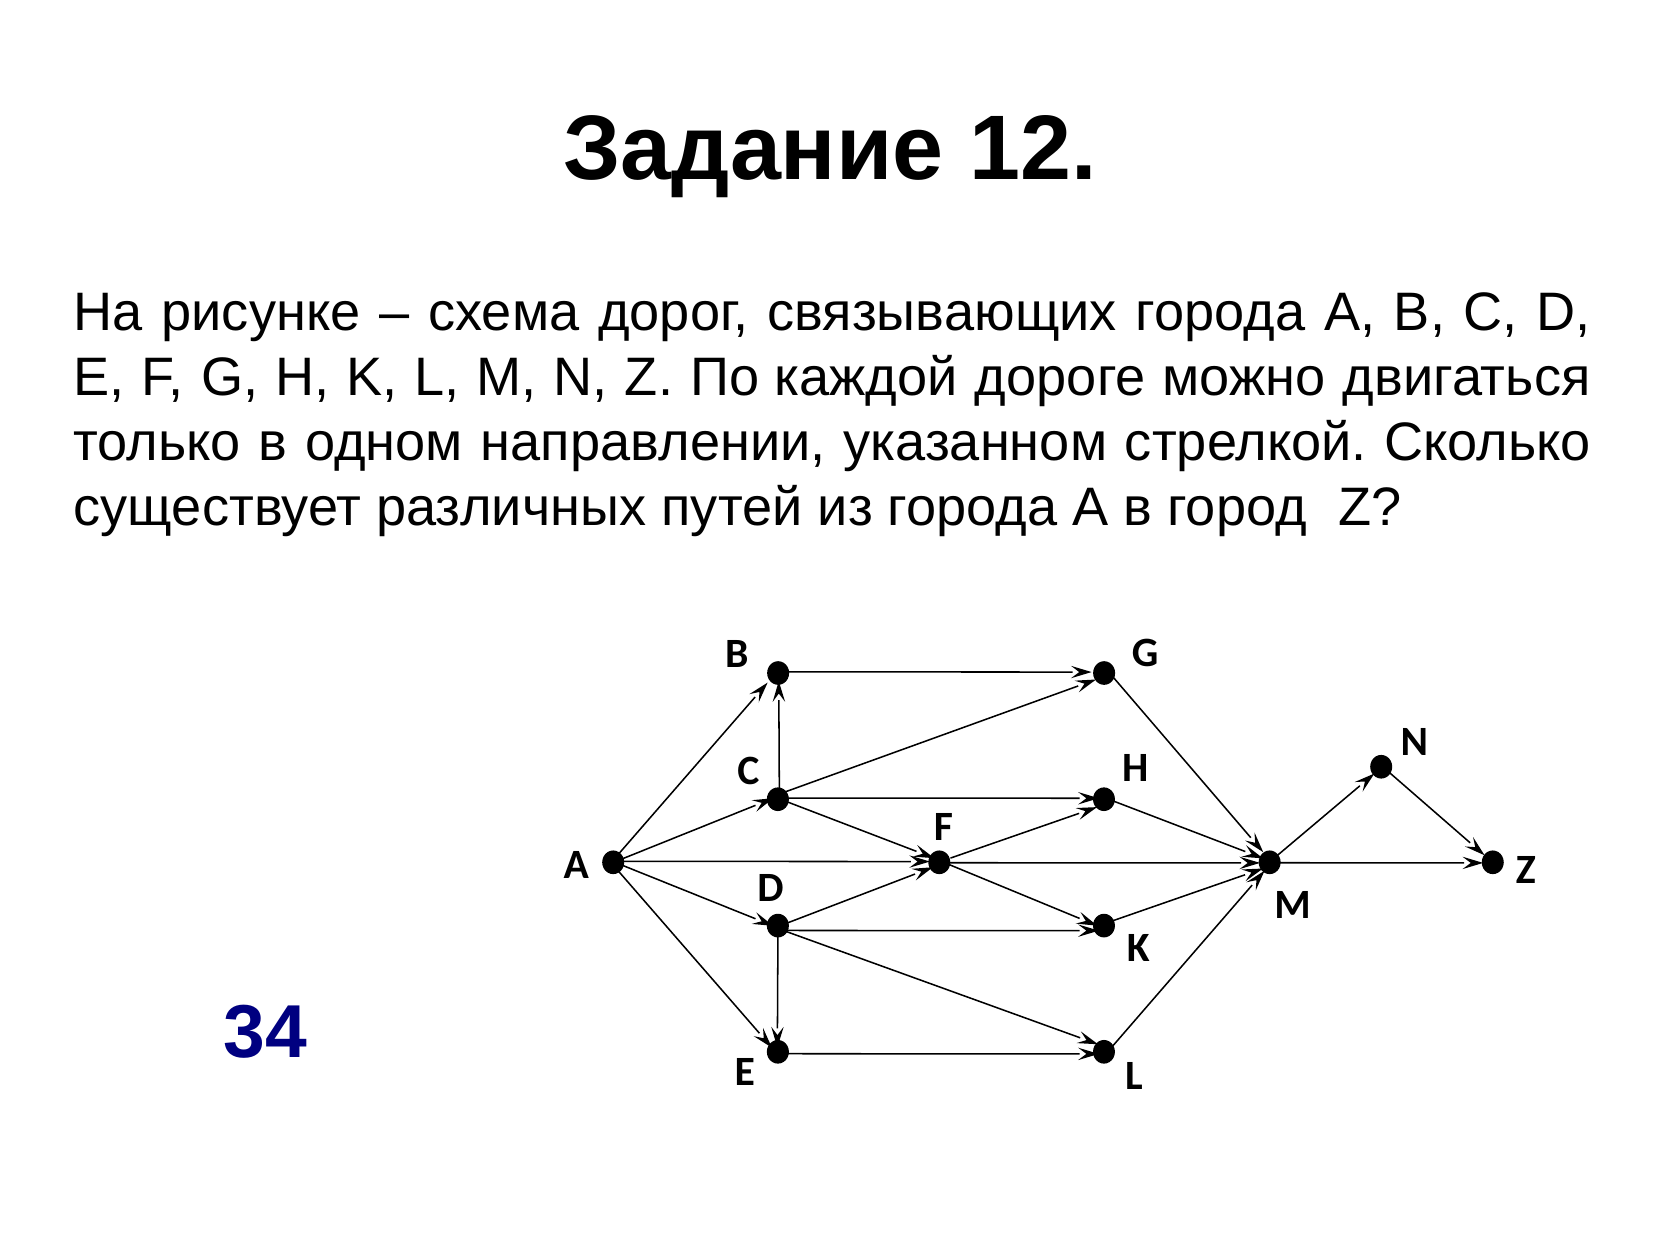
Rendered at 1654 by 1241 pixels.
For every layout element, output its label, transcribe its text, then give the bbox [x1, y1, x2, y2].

text_box [1093, 787, 1115, 812]
list На рисунке – схема дорог, связывающих города A, B, C, D, E, F, G, H, K, L, M, N, Z. По каждой дороге можно двигаться только в одном направлении, указанном стрелкой. Сколько существует различных путей из города А в город Z? 34 [58, 268, 1609, 1194]
title Задание 12. [82, 68, 1571, 268]
text_box L [1112, 1052, 1156, 1099]
text_box M [1271, 880, 1314, 927]
text_box [616, 853, 623, 860]
text_box B [715, 629, 758, 676]
text_box [766, 1040, 789, 1064]
text_box С [727, 746, 770, 793]
text_box [1093, 913, 1115, 938]
text_box [1093, 1039, 1115, 1064]
text_box K [1116, 924, 1160, 971]
text_box [1481, 850, 1504, 875]
text_box [602, 850, 624, 875]
text_box [766, 787, 789, 812]
text_box E [723, 1047, 766, 1094]
text_box [767, 661, 790, 685]
text_box D [749, 864, 792, 911]
text_box F [922, 802, 965, 850]
text_box [1093, 661, 1116, 685]
text_box [1370, 754, 1393, 779]
text_box G [1123, 628, 1167, 675]
text_box [928, 850, 951, 875]
text_box [1258, 850, 1281, 875]
text_box [766, 913, 788, 938]
text_box Z [1504, 845, 1548, 892]
text_box H [1113, 744, 1157, 791]
text_box N [1393, 717, 1436, 764]
text_box A [555, 840, 598, 887]
text_box [779, 924, 789, 929]
